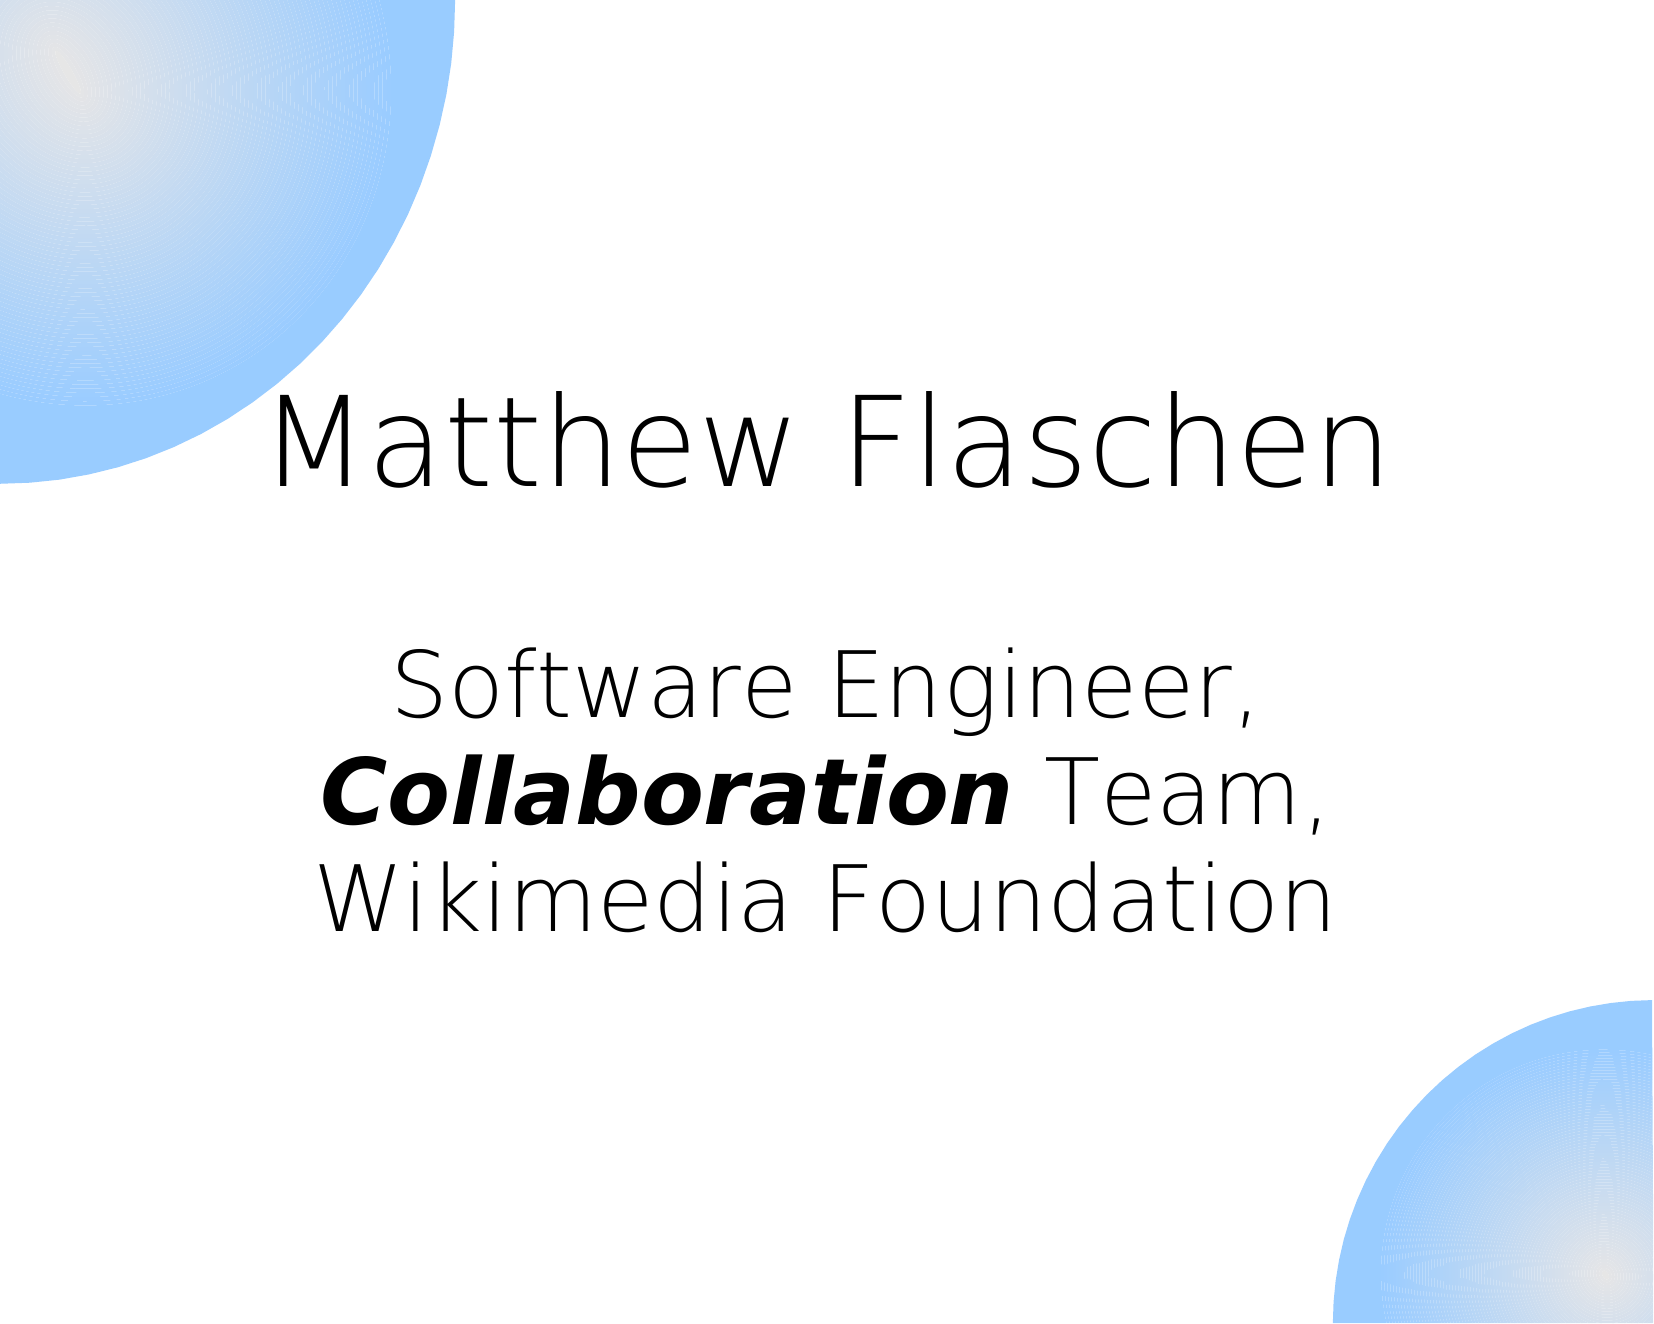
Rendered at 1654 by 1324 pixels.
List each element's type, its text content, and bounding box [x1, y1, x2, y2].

subtitle Matthew Flaschen Software Engineer, Collaboration Team, Wikimedia Foundation [82, 149, 1571, 1174]
